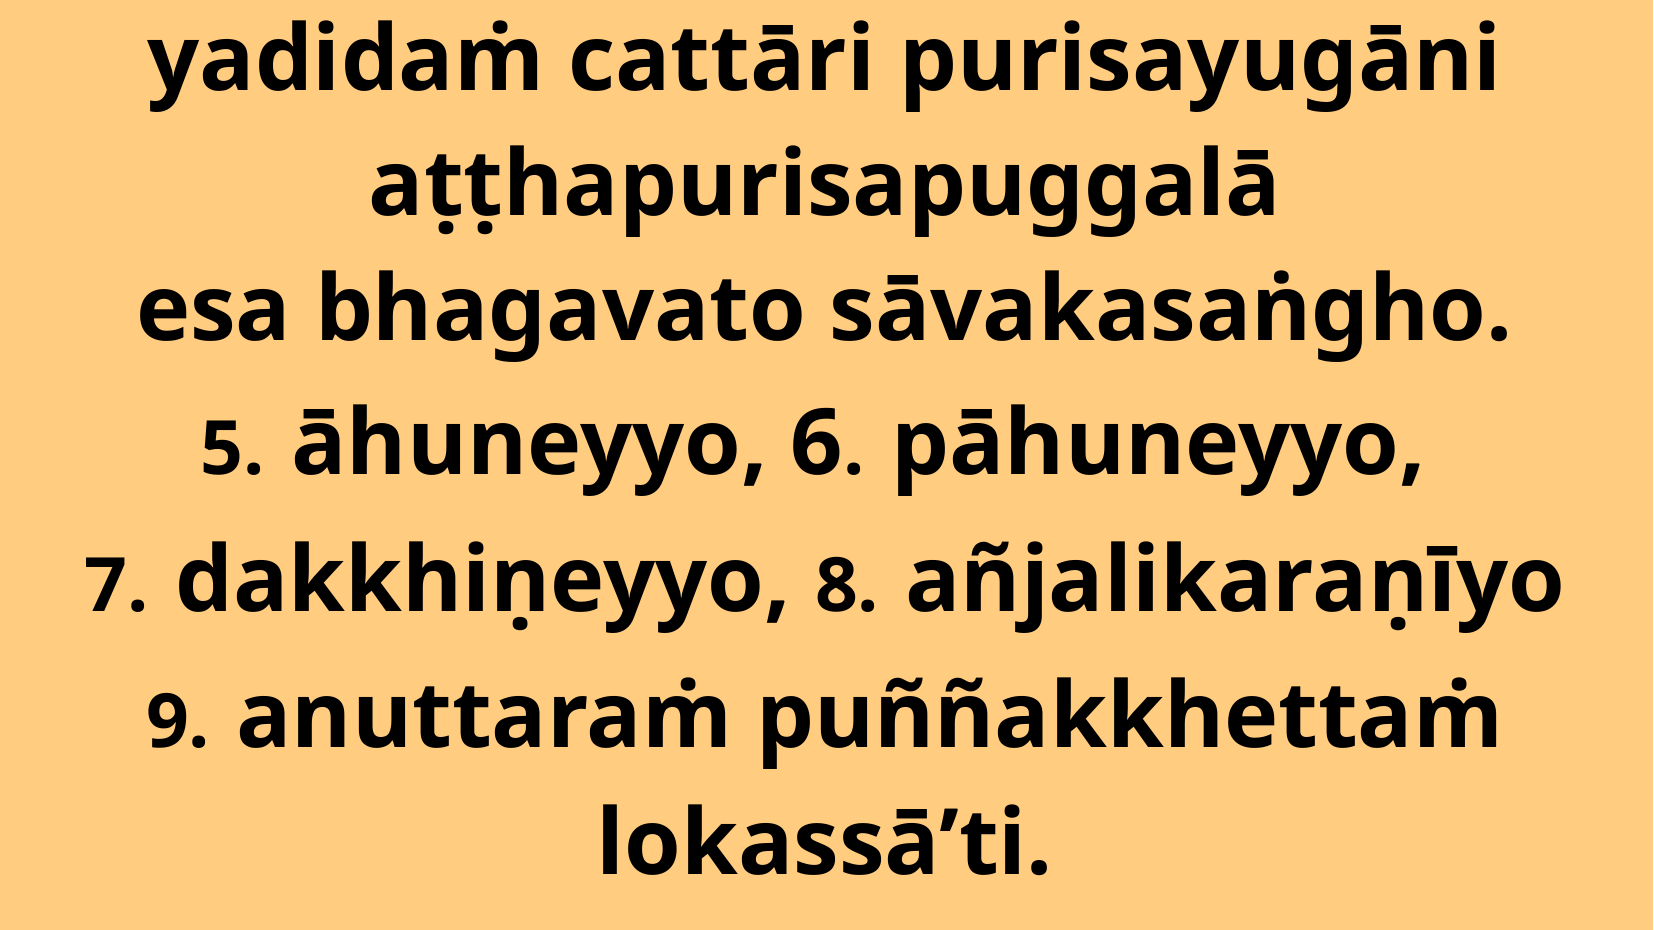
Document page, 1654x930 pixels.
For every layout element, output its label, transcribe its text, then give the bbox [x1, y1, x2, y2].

subtitle yadidaṁ cattāri purisayugāni aṭṭhapurisapuggalā esa bhagavato sāvakasaṅgho. 5. āhuneyyo, 6. pāhuneyyo, 7. dakkhiṇeyyo, 8. añjalikaraṇīyo 9. anuttaraṁ puññakkhettaṁ lokassā’ti. [4, 54, 1646, 930]
